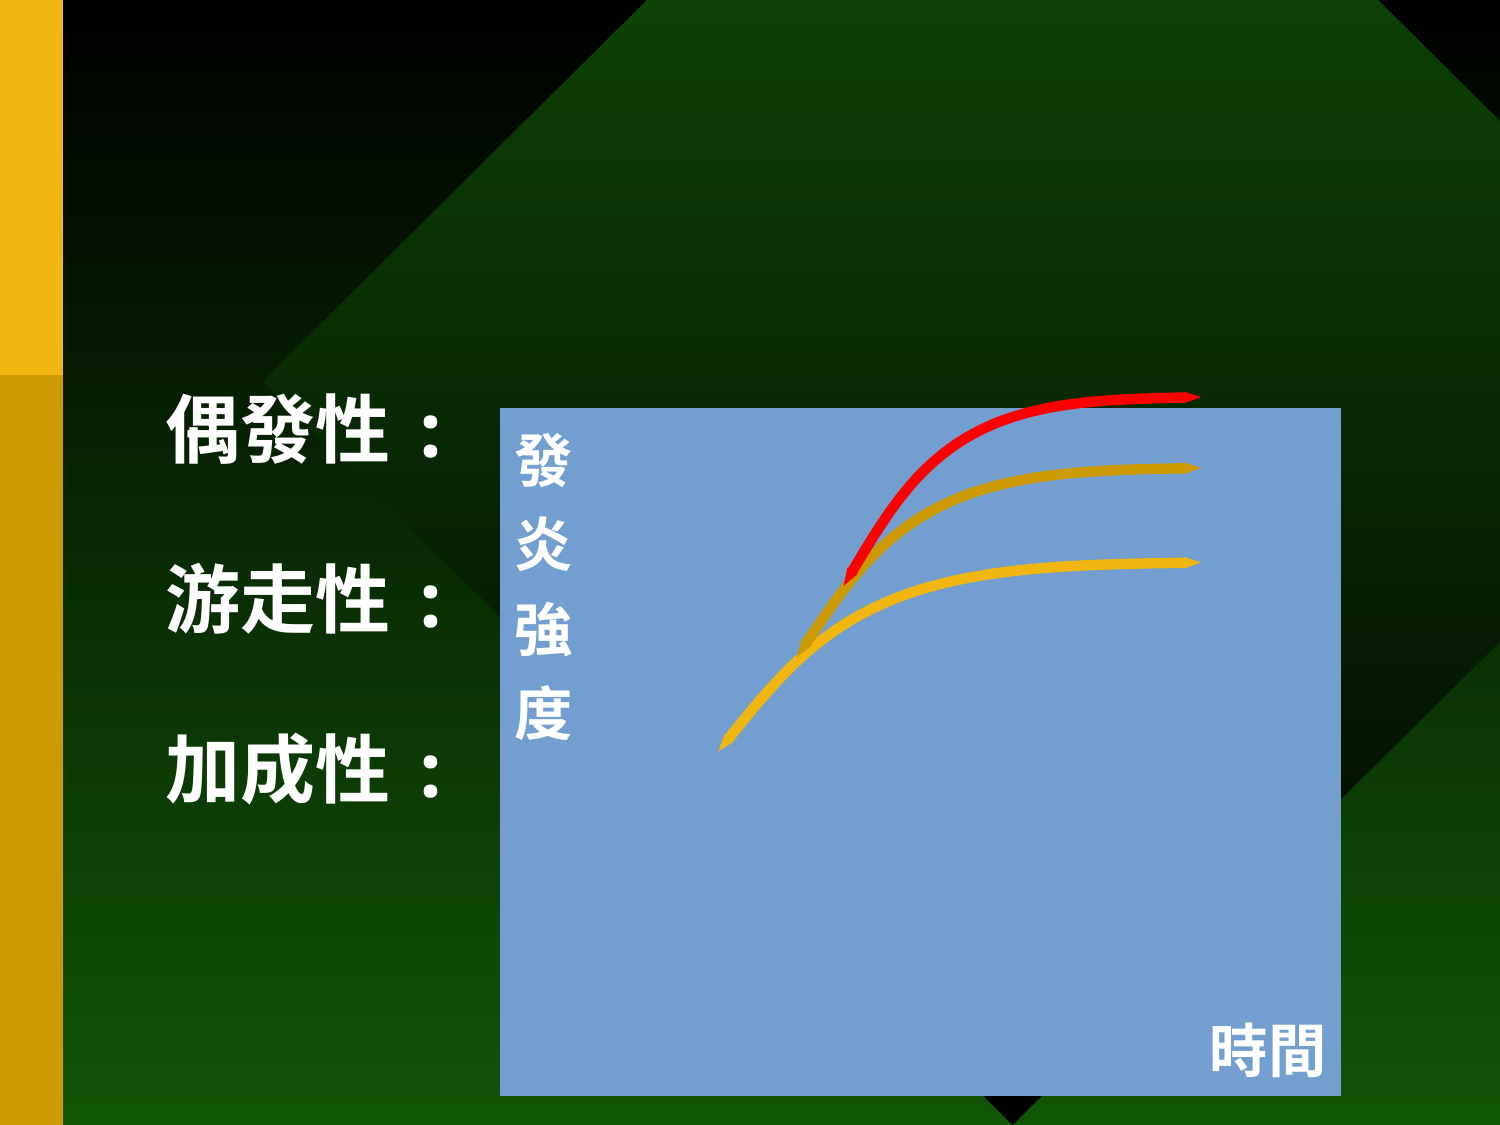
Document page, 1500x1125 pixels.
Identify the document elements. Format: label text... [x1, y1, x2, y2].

table_header 發炎強度 [500, 408, 574, 759]
table_cell 時間 [574, 759, 1341, 1096]
list 偶發性: 游走性: 加成性: [150, 375, 463, 976]
table_header [574, 408, 1341, 759]
table_cell [500, 759, 574, 1096]
